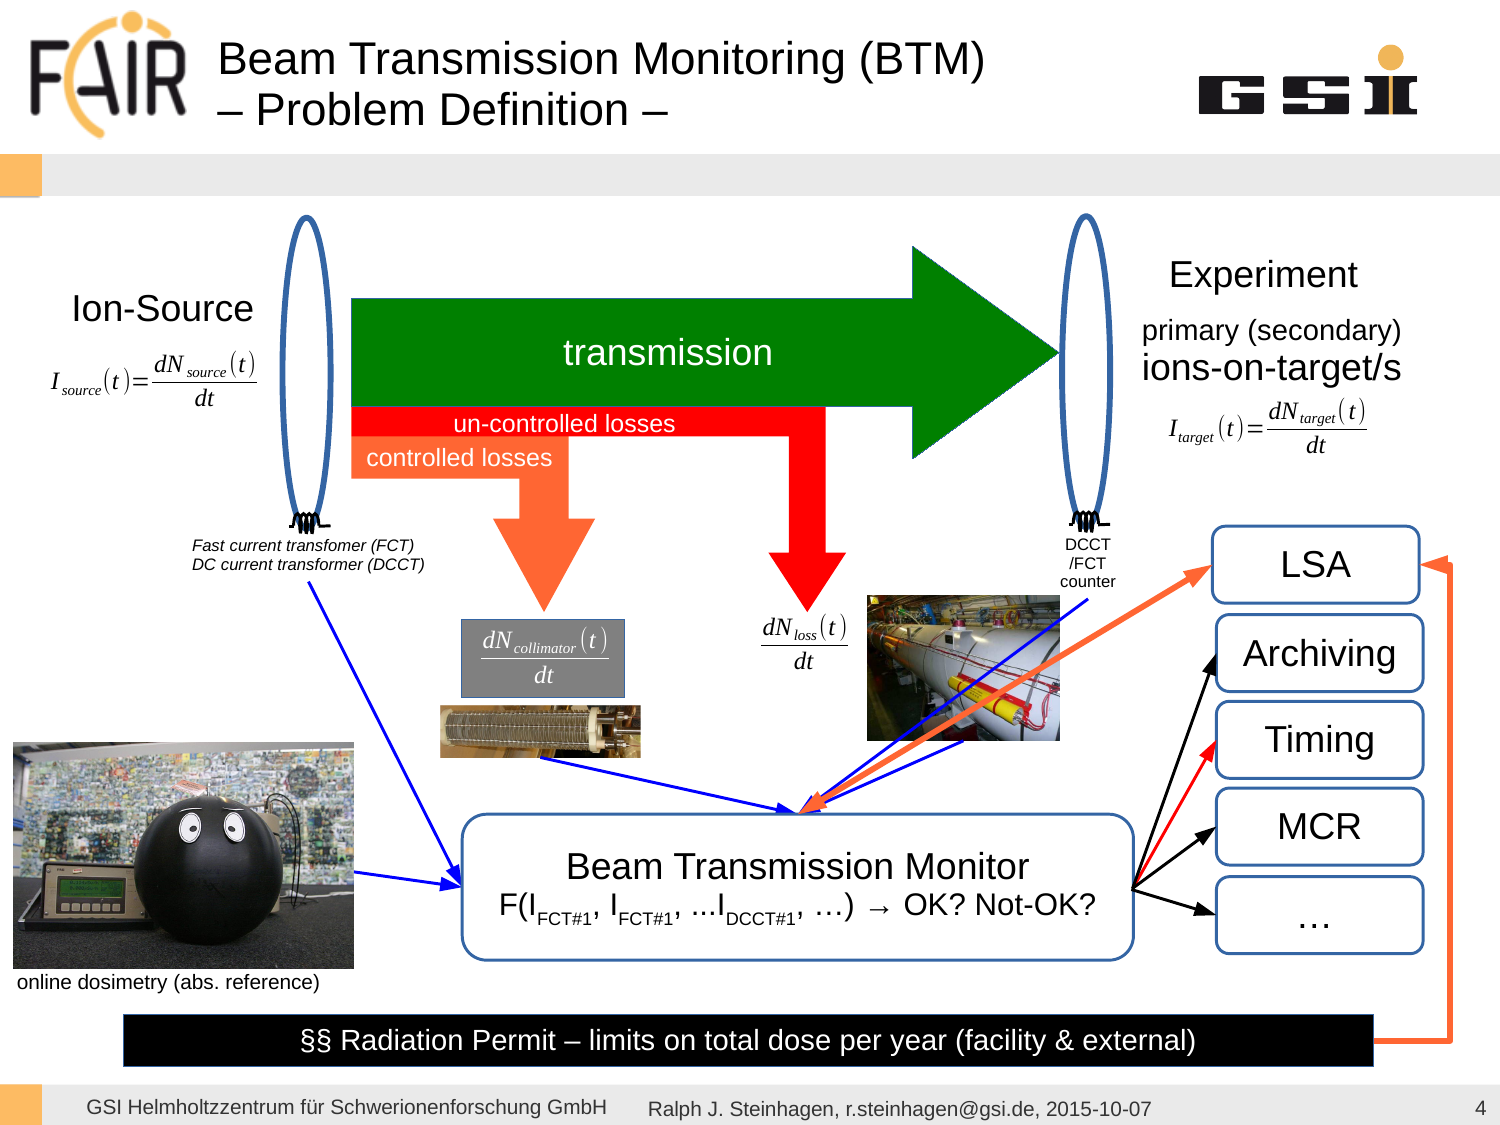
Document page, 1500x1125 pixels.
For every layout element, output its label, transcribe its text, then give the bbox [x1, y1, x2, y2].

text_box [461, 619, 625, 698]
chart [473, 625, 616, 689]
picture [440, 705, 641, 758]
text_box Beam Transmission Monitor F(IFCT#1, IFCT#1, ...IDCCT#1, …) → OK? Not-OK? [462, 814, 1134, 961]
text_box Fast current transfomer (FCT) DC current transformer (DCCT) [177, 529, 440, 582]
text_box DCCT /FCT counter [1045, 527, 1131, 599]
text_box [745, 407, 847, 612]
picture [1197, 42, 1419, 117]
text_box LSA [1212, 526, 1420, 604]
text_box online dosimetry (abs. reference) [2, 963, 336, 1002]
title Beam Transmission Monitoring (BTM) – Problem Definition – [217, 20, 1109, 147]
text_box controlled losses [351, 437, 571, 480]
text_box Timing [1216, 701, 1424, 779]
chart [1160, 395, 1374, 460]
text_box Ion-Source [56, 279, 270, 337]
picture [13, 742, 354, 969]
text_box un-controlled losses [438, 407, 745, 445]
chart [43, 348, 264, 413]
text_box Archiving [1216, 614, 1424, 692]
text_box transmission [351, 246, 1059, 459]
picture [867, 595, 1060, 741]
text_box … [1216, 876, 1424, 954]
text_box §§ Radiation Permit – limits on total dose per year (facility & external) [123, 1014, 1374, 1067]
text_box primary (secondary) ions-on-target/s [1127, 306, 1417, 397]
text_box [351, 407, 438, 437]
chart [753, 612, 855, 676]
picture [30, 9, 187, 141]
text_box [492, 480, 596, 613]
text_box Experiment [1154, 246, 1373, 303]
picture [927, 661, 1060, 741]
text_box MCR [1216, 788, 1424, 866]
picture [901, 623, 1060, 741]
